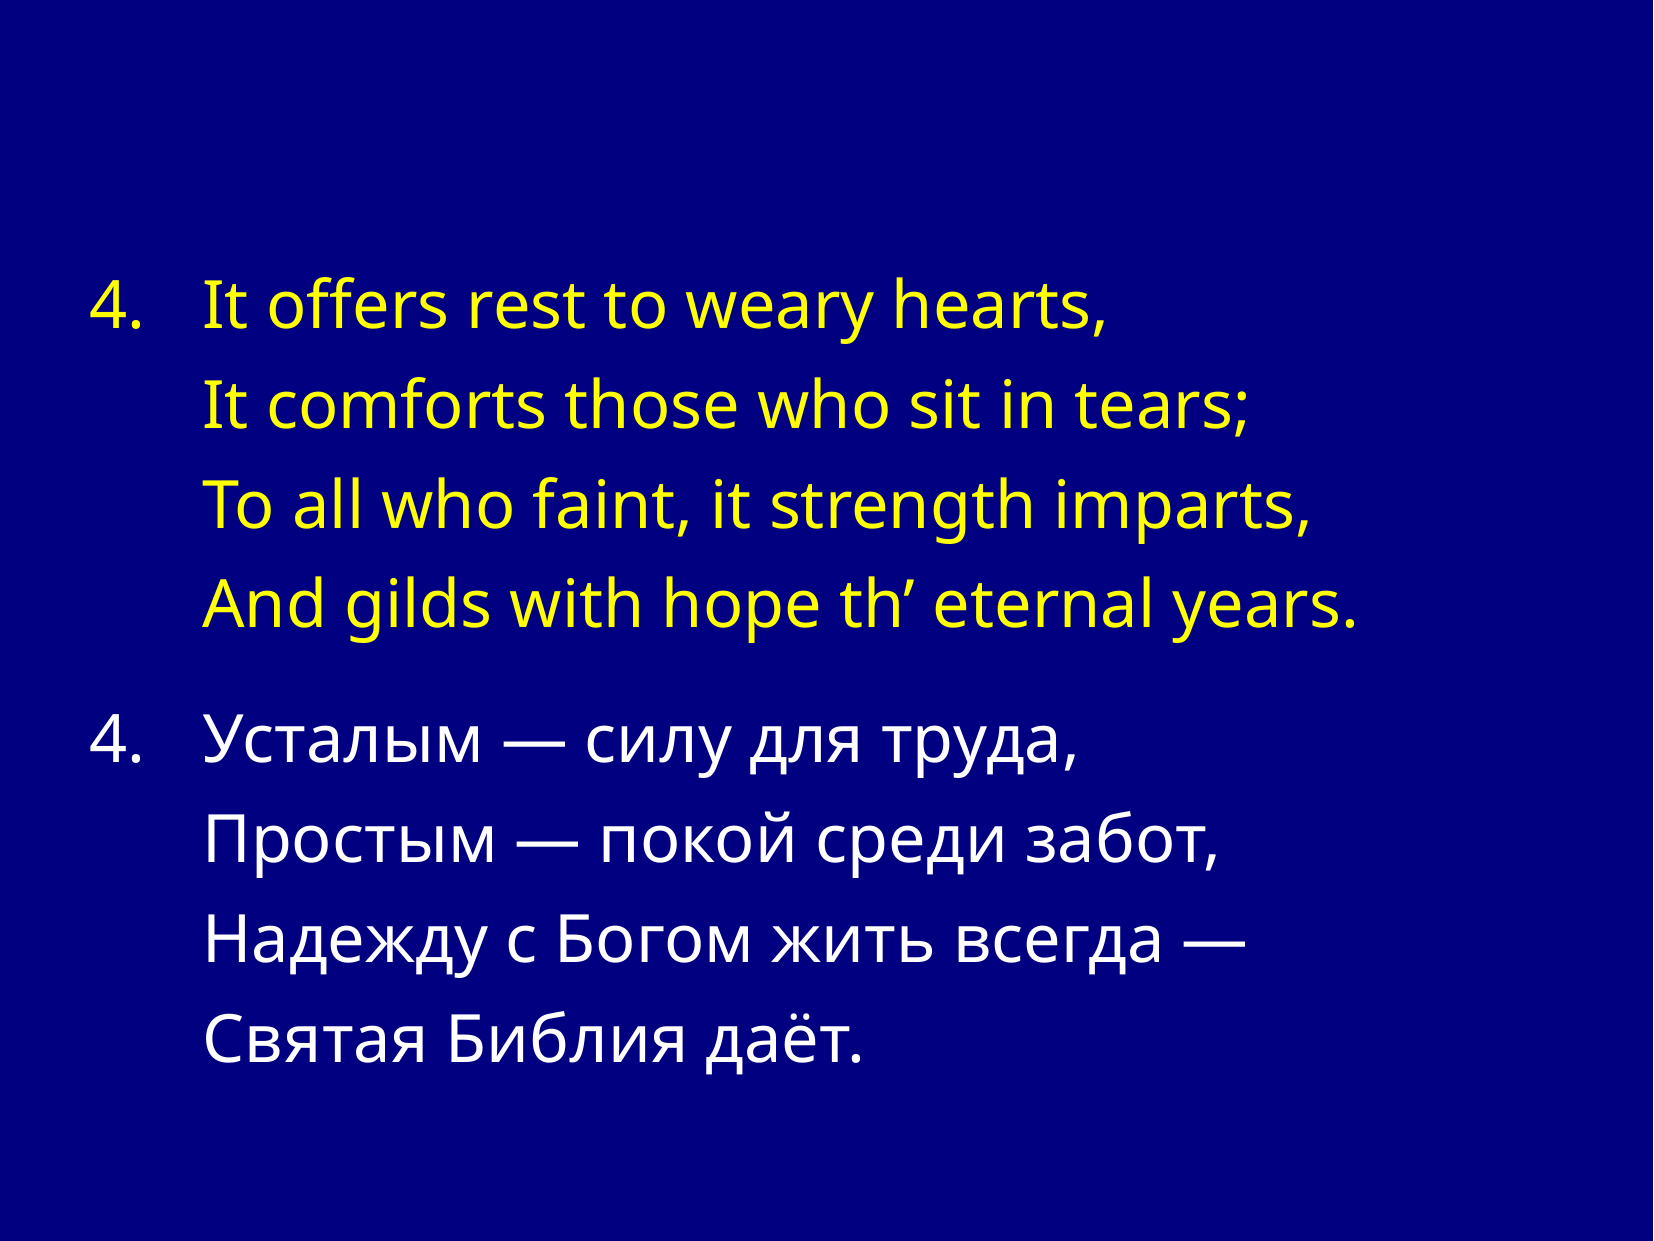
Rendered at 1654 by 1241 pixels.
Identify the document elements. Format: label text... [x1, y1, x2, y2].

text_box 4. Усталым — силу для труда, Простым — покой среди забот, Надежду с Богом жить всегда — Святая Библия даёт. [75, 675, 1576, 1163]
text_box 4. It offers rest to weary hearts, It comforts those who sit in tears; To all who faint, it strength imparts, And gilds with hope th’ eternal years. [75, 150, 1576, 638]
